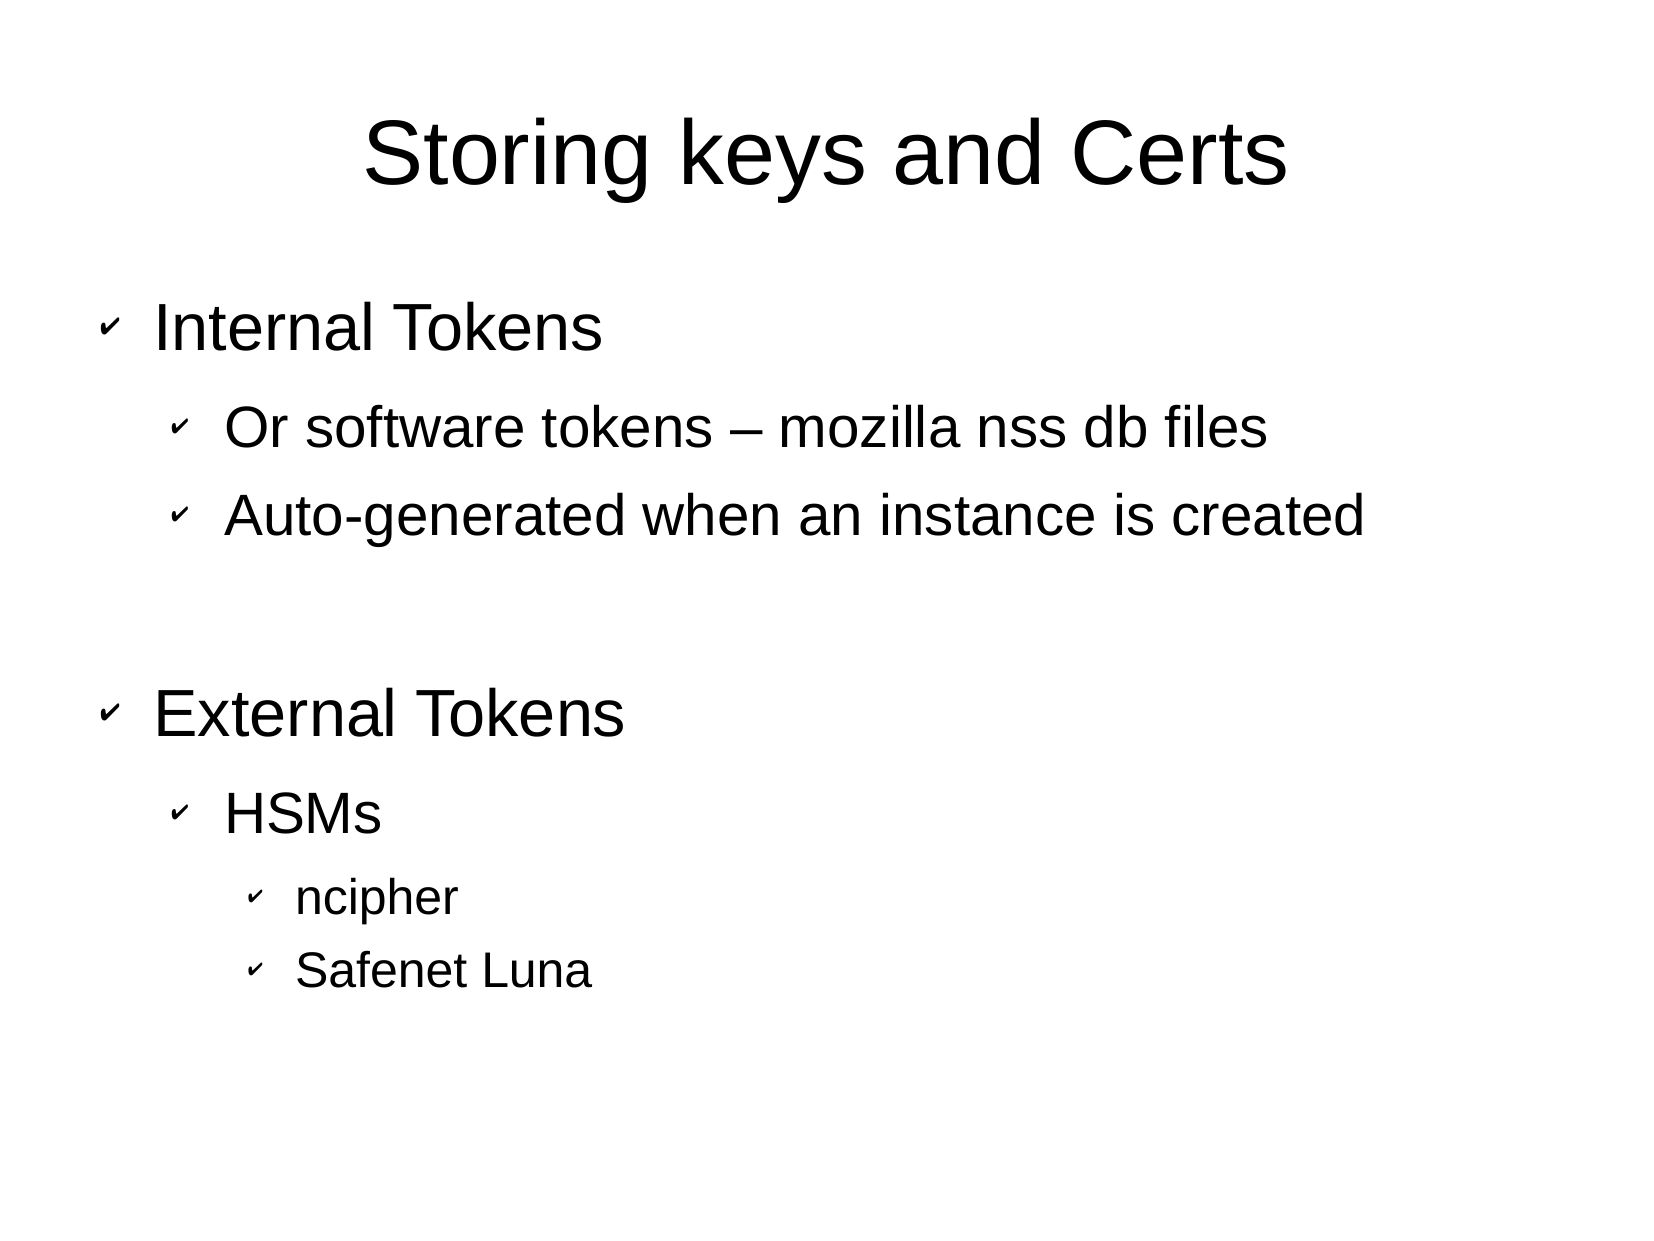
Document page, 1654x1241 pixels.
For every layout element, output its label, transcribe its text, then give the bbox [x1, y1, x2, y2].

title Storing keys and Certs [82, 49, 1571, 257]
list Internal Tokens Or software tokens – mozilla nss db files Auto-generated when an instance is created External Tokens HSMs ncipher Safenet Luna [82, 290, 1571, 1241]
